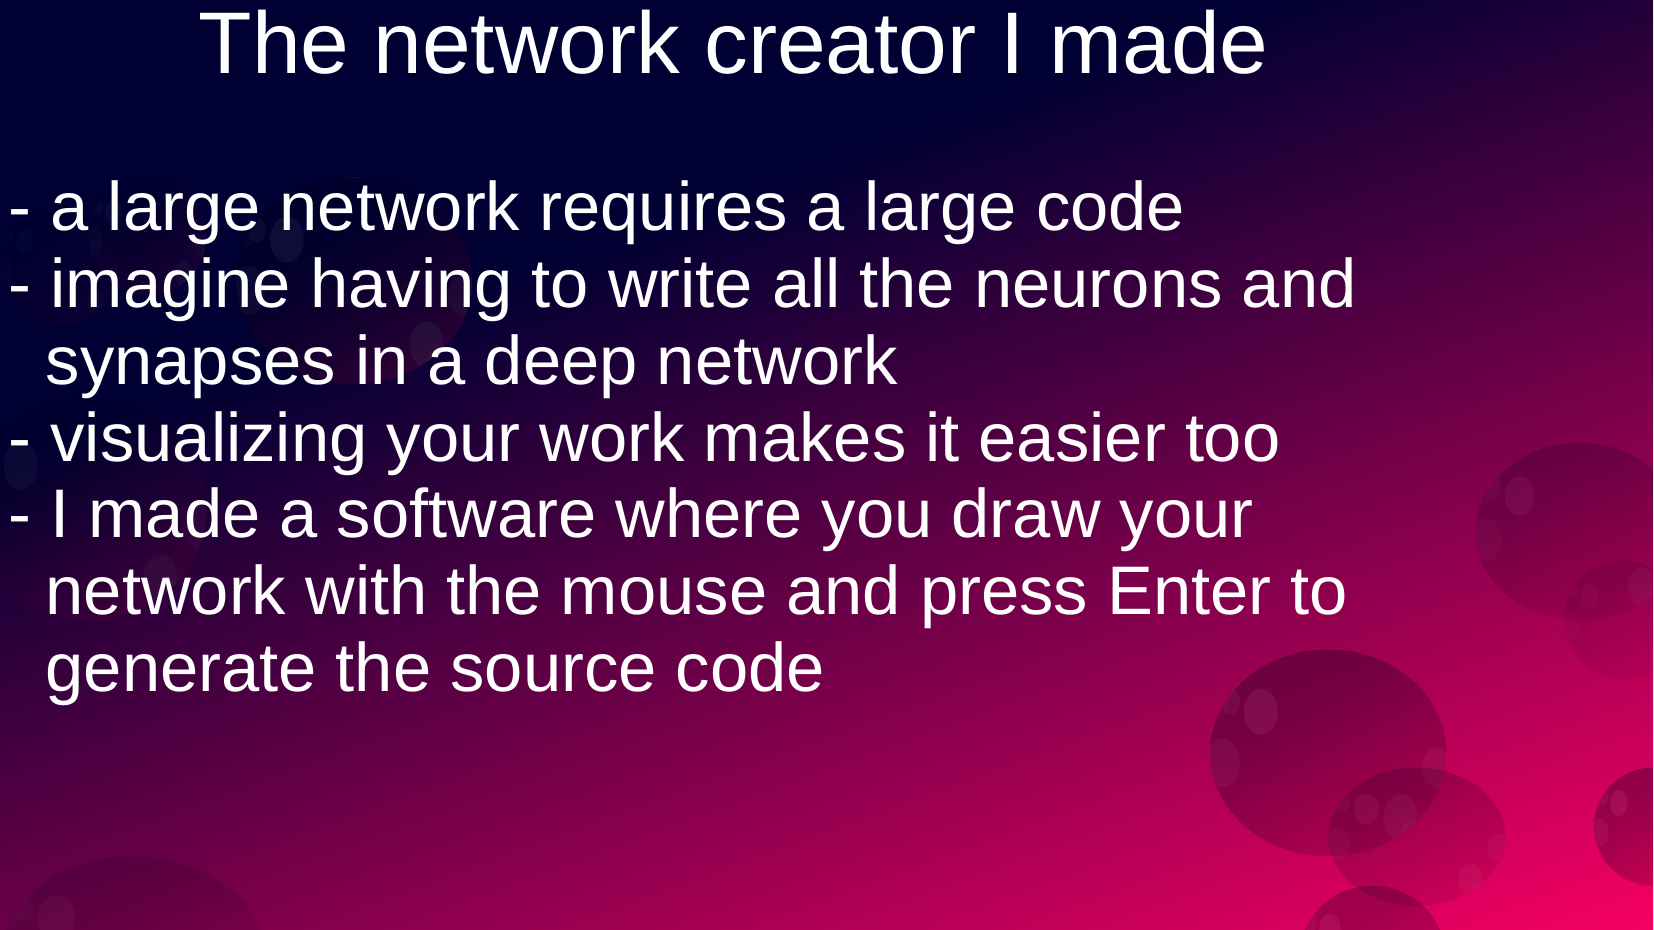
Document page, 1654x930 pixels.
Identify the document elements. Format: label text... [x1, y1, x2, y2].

picture [1648, 0, 1654, 930]
title The network creator I made - a large network requires a large code - imagine having to write all the neurons and synapses in a deep network - visualizing your work makes it easier too - I made a software where you draw your network with the mouse and press Enter to generate the source code [0, 0, 1447, 707]
